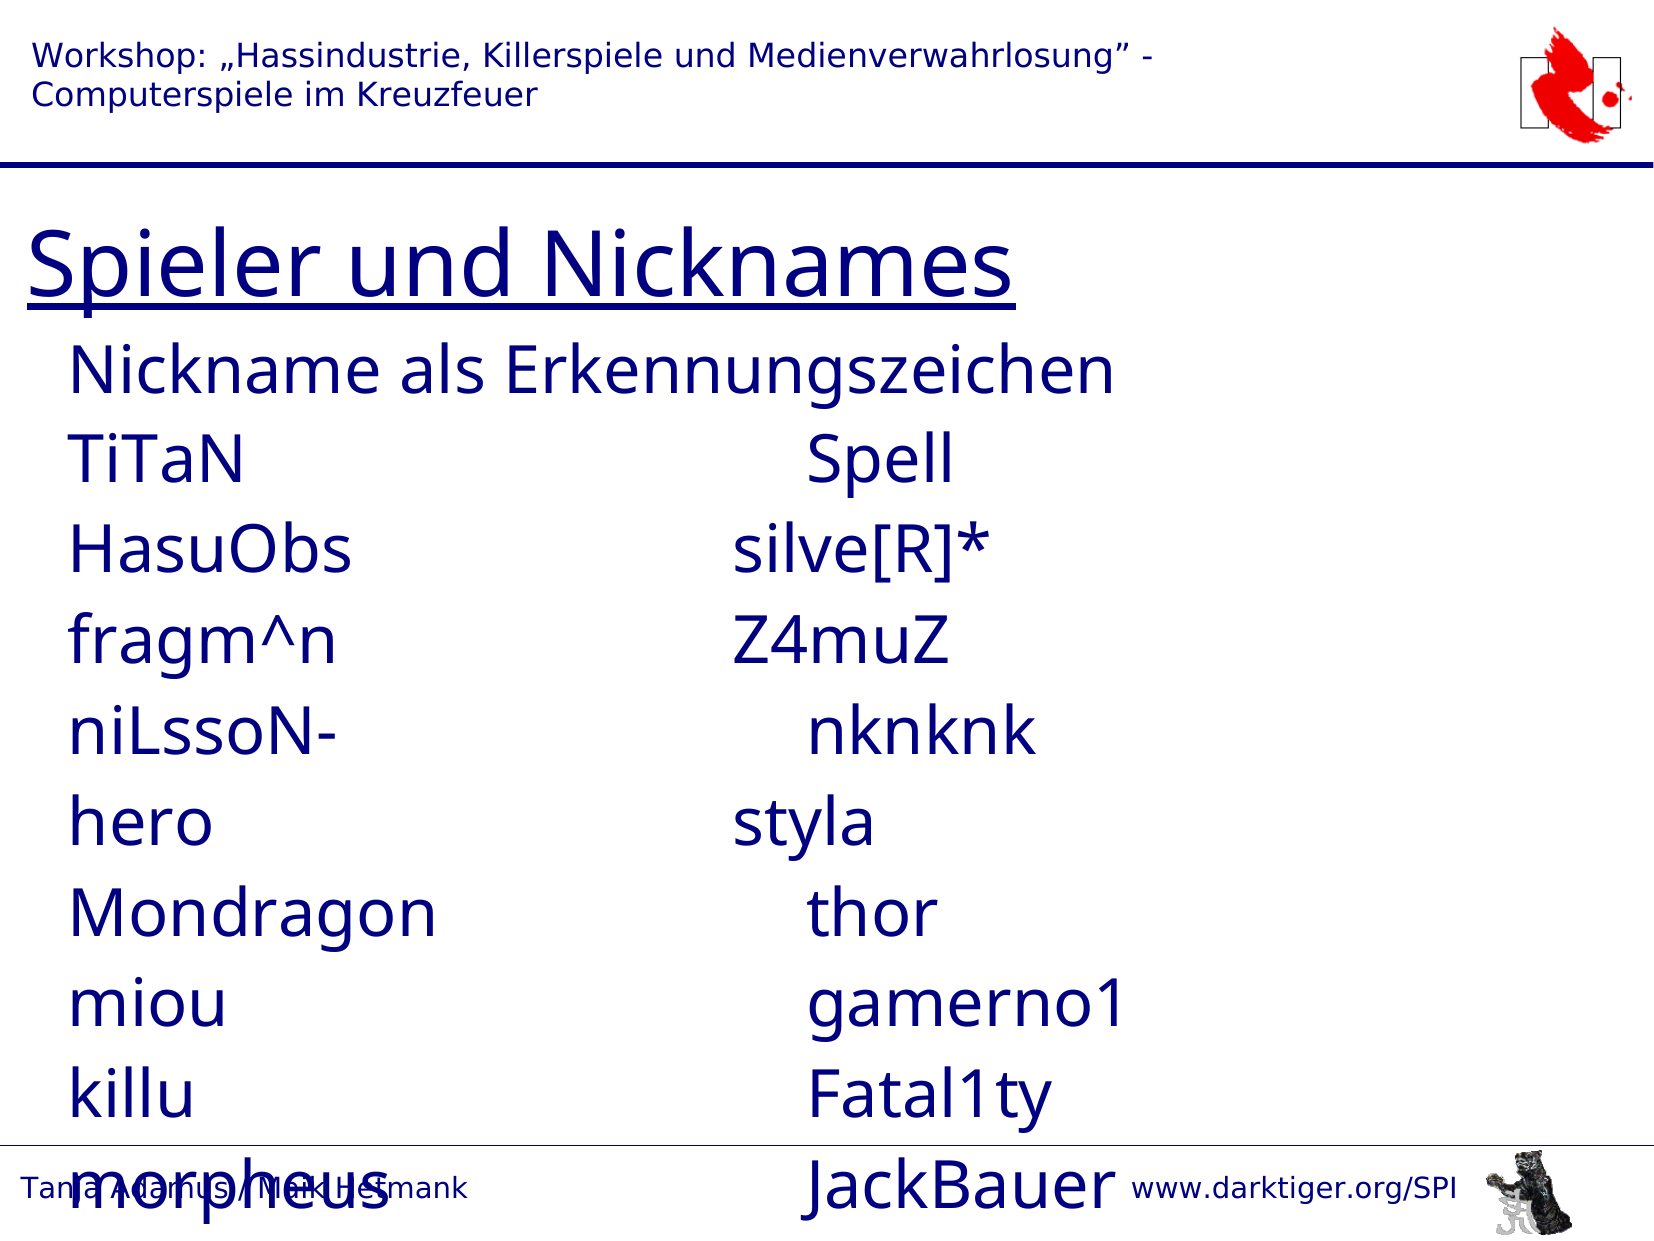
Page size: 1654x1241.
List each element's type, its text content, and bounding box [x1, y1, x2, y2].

text_box Nickname als Erkennungszeichen [53, 314, 1530, 403]
text_box TiTaN Spell HasuObs silve[R]* fragm^n Z4muZ niLssoN- nknknk hero styla Mondragon thor miou gamerno1 killu Fatal1ty morpheus JackBauer [53, 403, 1530, 1148]
text_box Workshop: „Hassindustrie, Killerspiele und Medienverwahrlosung” - Computerspiele im Kreuzfeuer [16, 29, 1418, 178]
text_box Spieler und Nicknames [11, 190, 1459, 318]
picture [1486, 1150, 1572, 1235]
picture [1503, 16, 1632, 148]
